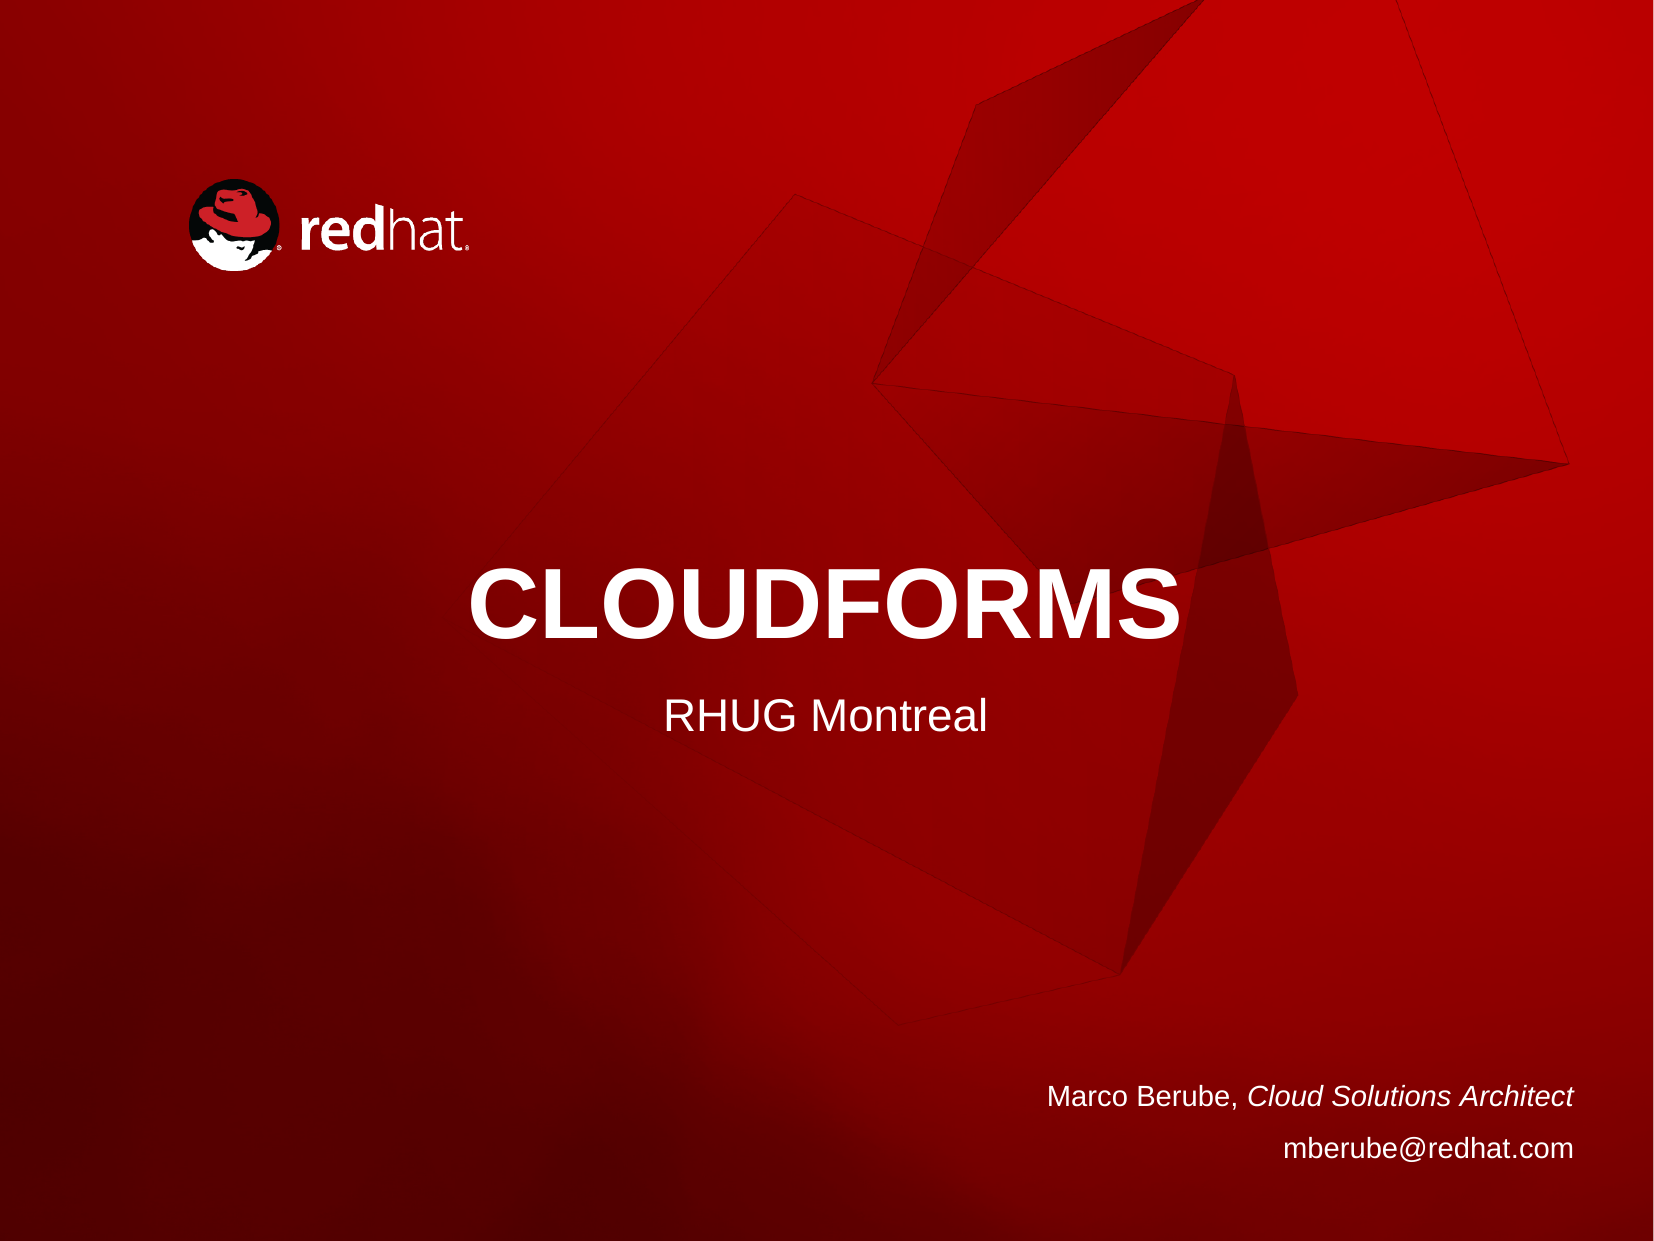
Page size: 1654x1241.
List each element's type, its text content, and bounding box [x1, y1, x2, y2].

text_box Marco Berube, Cloud Solutions Architect mberube@redhat.com [539, 1052, 1590, 1172]
picture [0, 0, 1654, 1241]
text_box CLOUDFORMS RHUG Montreal [237, 471, 1415, 749]
